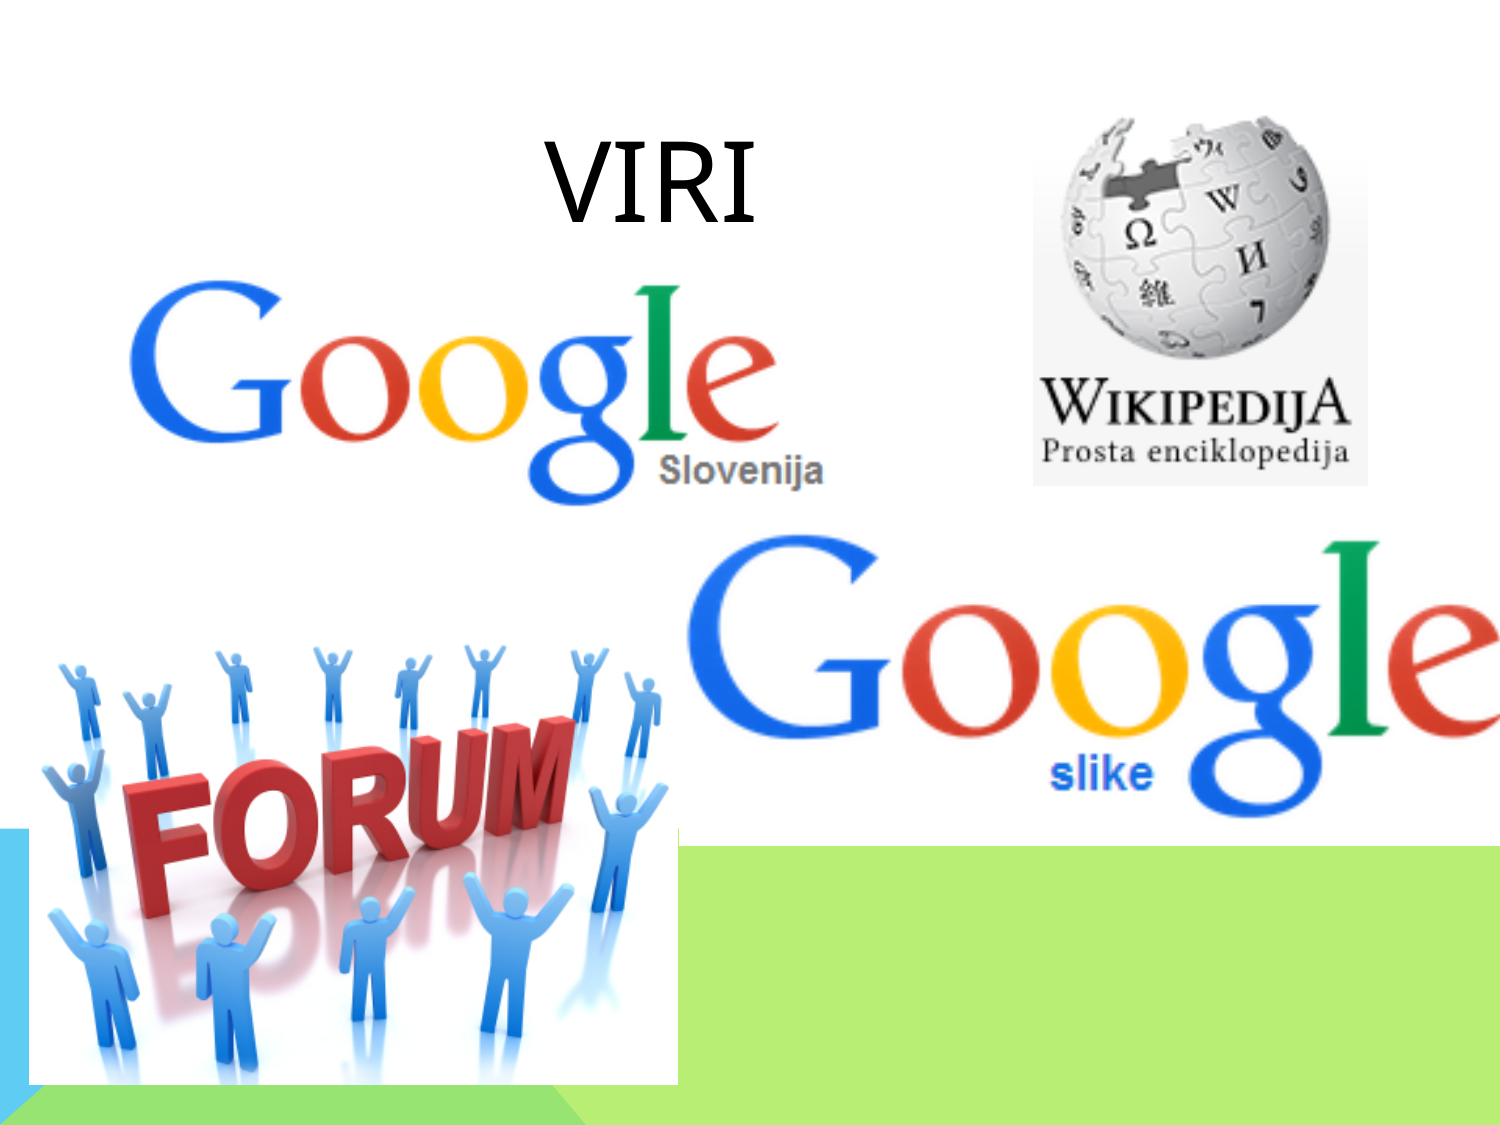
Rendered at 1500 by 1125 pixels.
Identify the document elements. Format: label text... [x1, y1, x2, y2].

picture [123, 267, 1500, 847]
picture [1033, 101, 1368, 486]
title VIRI [466, 101, 837, 254]
picture [29, 633, 678, 1085]
